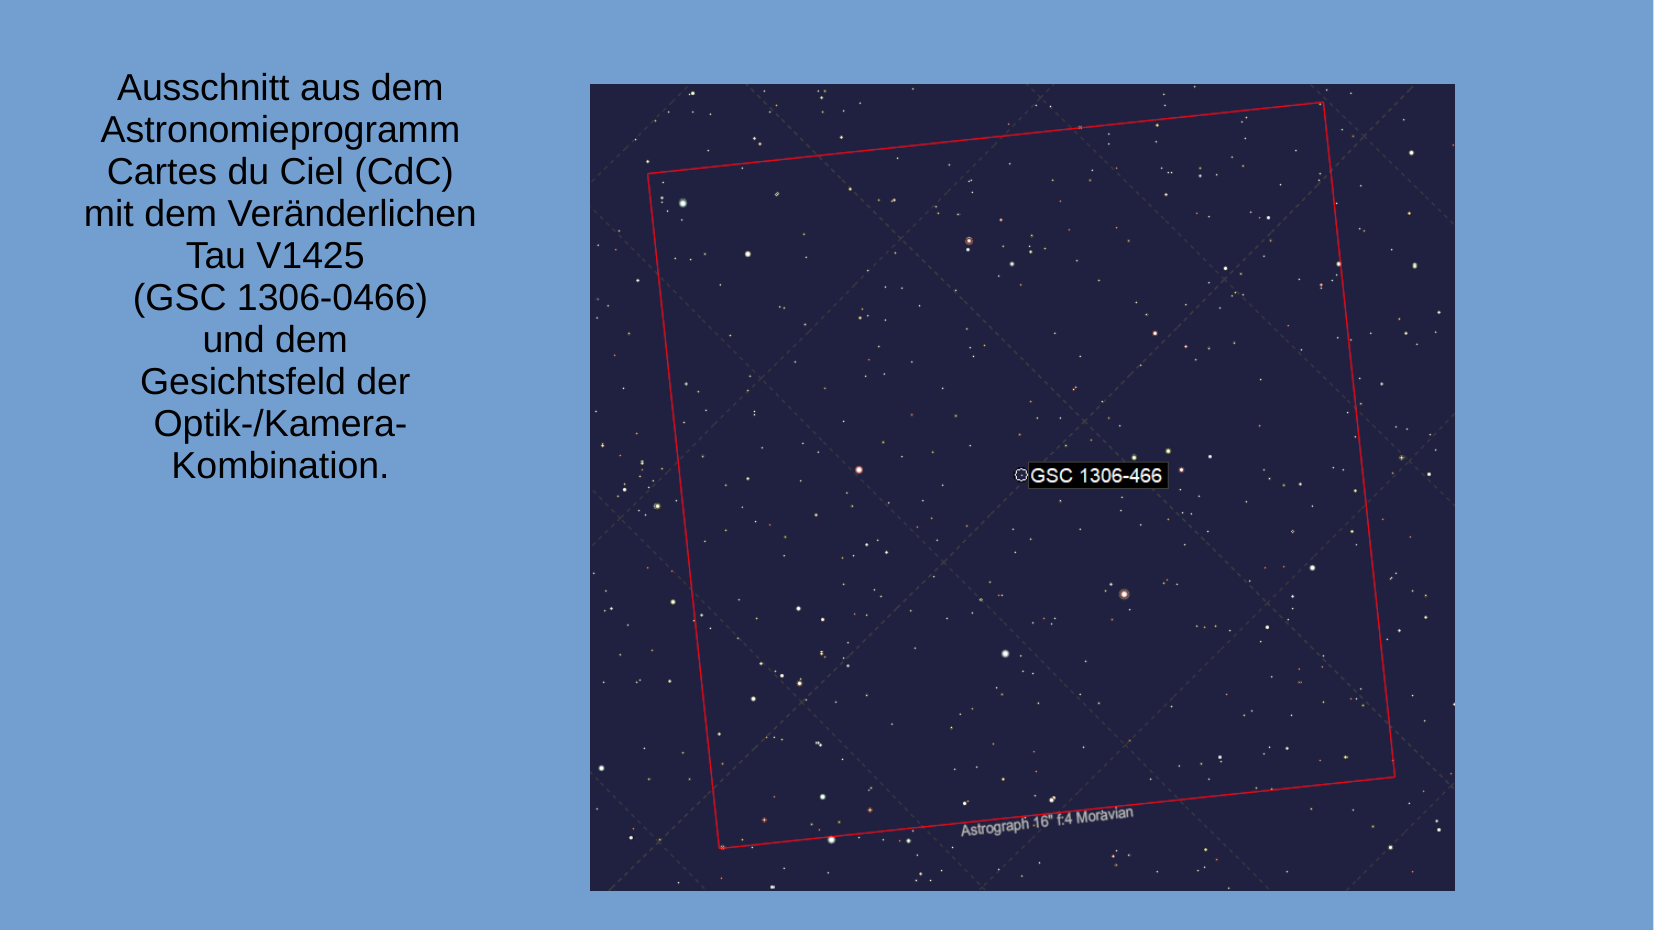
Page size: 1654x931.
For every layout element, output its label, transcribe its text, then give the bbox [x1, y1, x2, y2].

text_box Ausschnitt aus dem Astronomieprogramm Cartes du Ciel (CdC) mit dem Veränderlichen Tau V1425 (GSC 1306-0466) und dem Gesichtsfeld der Optik-/Kamera- Kombination. [29, 59, 532, 536]
picture [590, 84, 1455, 891]
